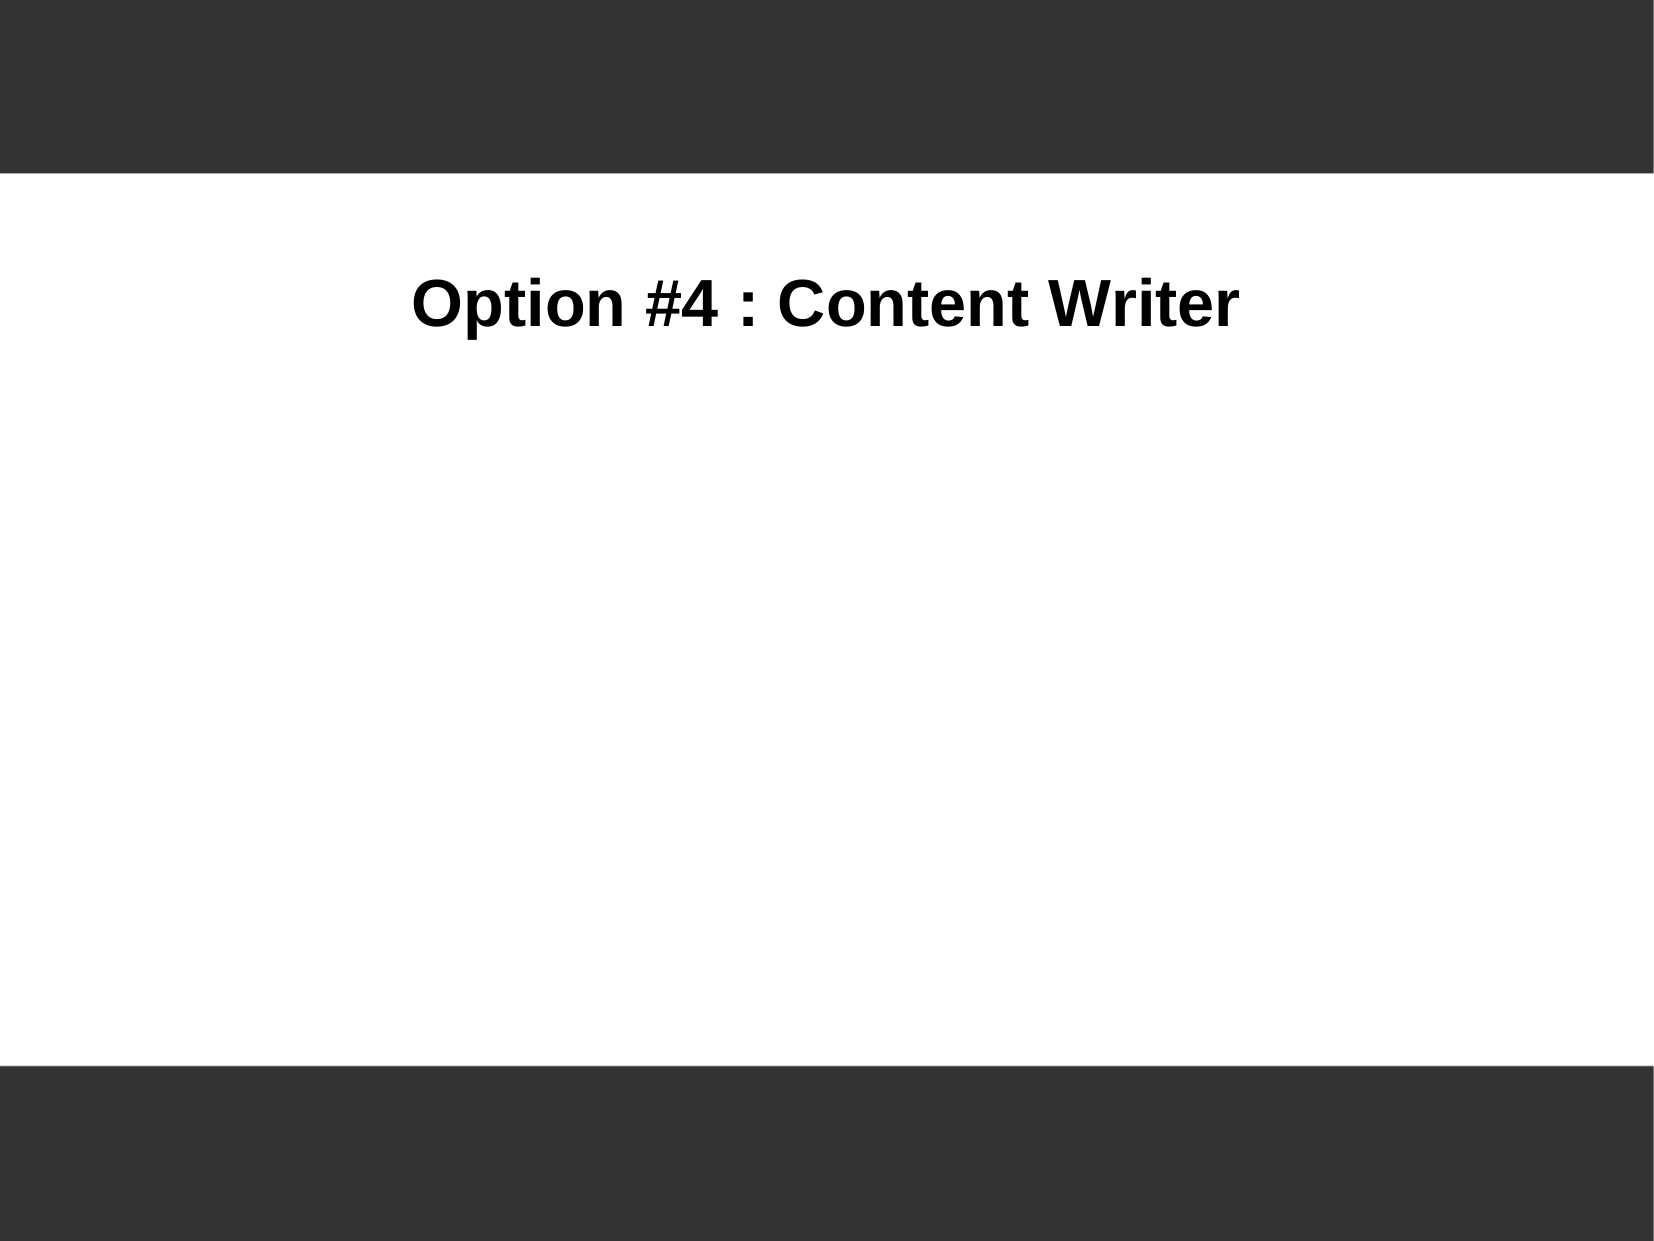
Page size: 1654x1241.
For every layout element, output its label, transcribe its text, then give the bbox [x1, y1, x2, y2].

subtitle Option #4 : Content Writer [29, 36, 1625, 1027]
picture [0, 0, 1654, 1241]
